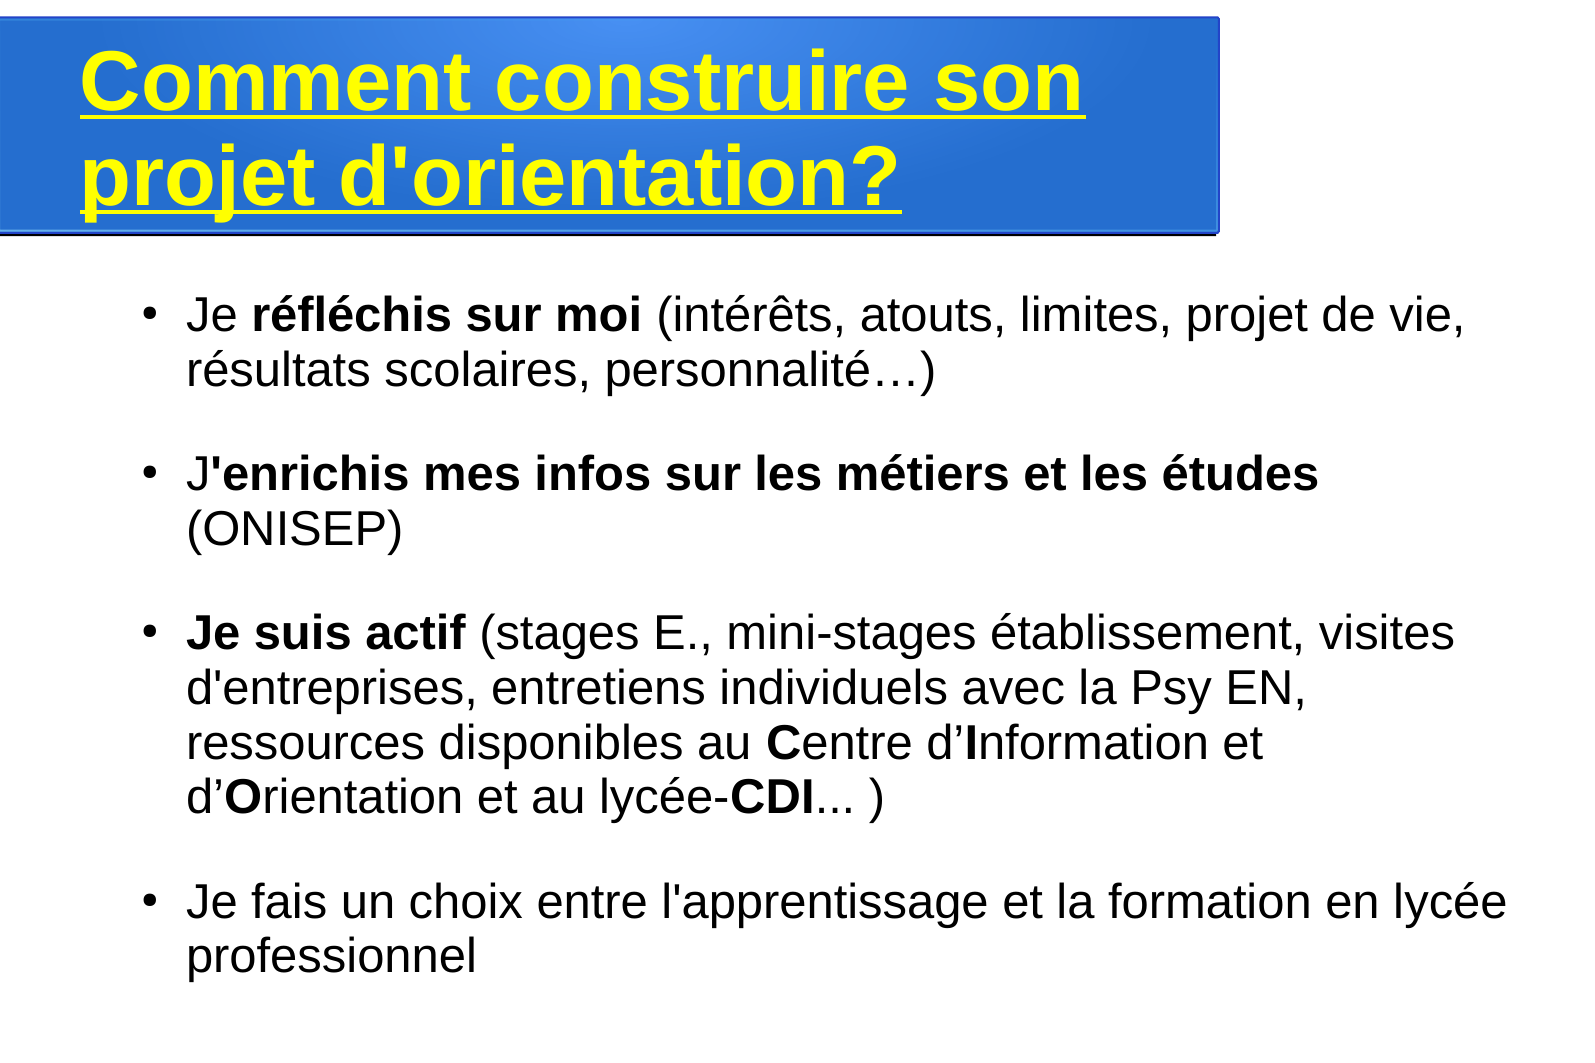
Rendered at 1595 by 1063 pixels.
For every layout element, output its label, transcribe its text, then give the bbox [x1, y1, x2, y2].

list Je réfléchis sur moi (intérêts, atouts, limites, projet de vie, résultats scolaires, personnalité…) J'enrichis mes infos sur les métiers et les études (ONISEP) Je suis actif (stages E., mini-stages établissement, visites d'entreprises, entretiens individuels avec la Psy EN, ressources disponibles au Centre d’Information et d’Orientation et au lycée-CDI... ) Je fais un choix entre l'apprentissage et la formation en lycée professionnel [76, 287, 1512, 985]
title Comment construire son projet d'orientation? [79, 33, 1191, 224]
